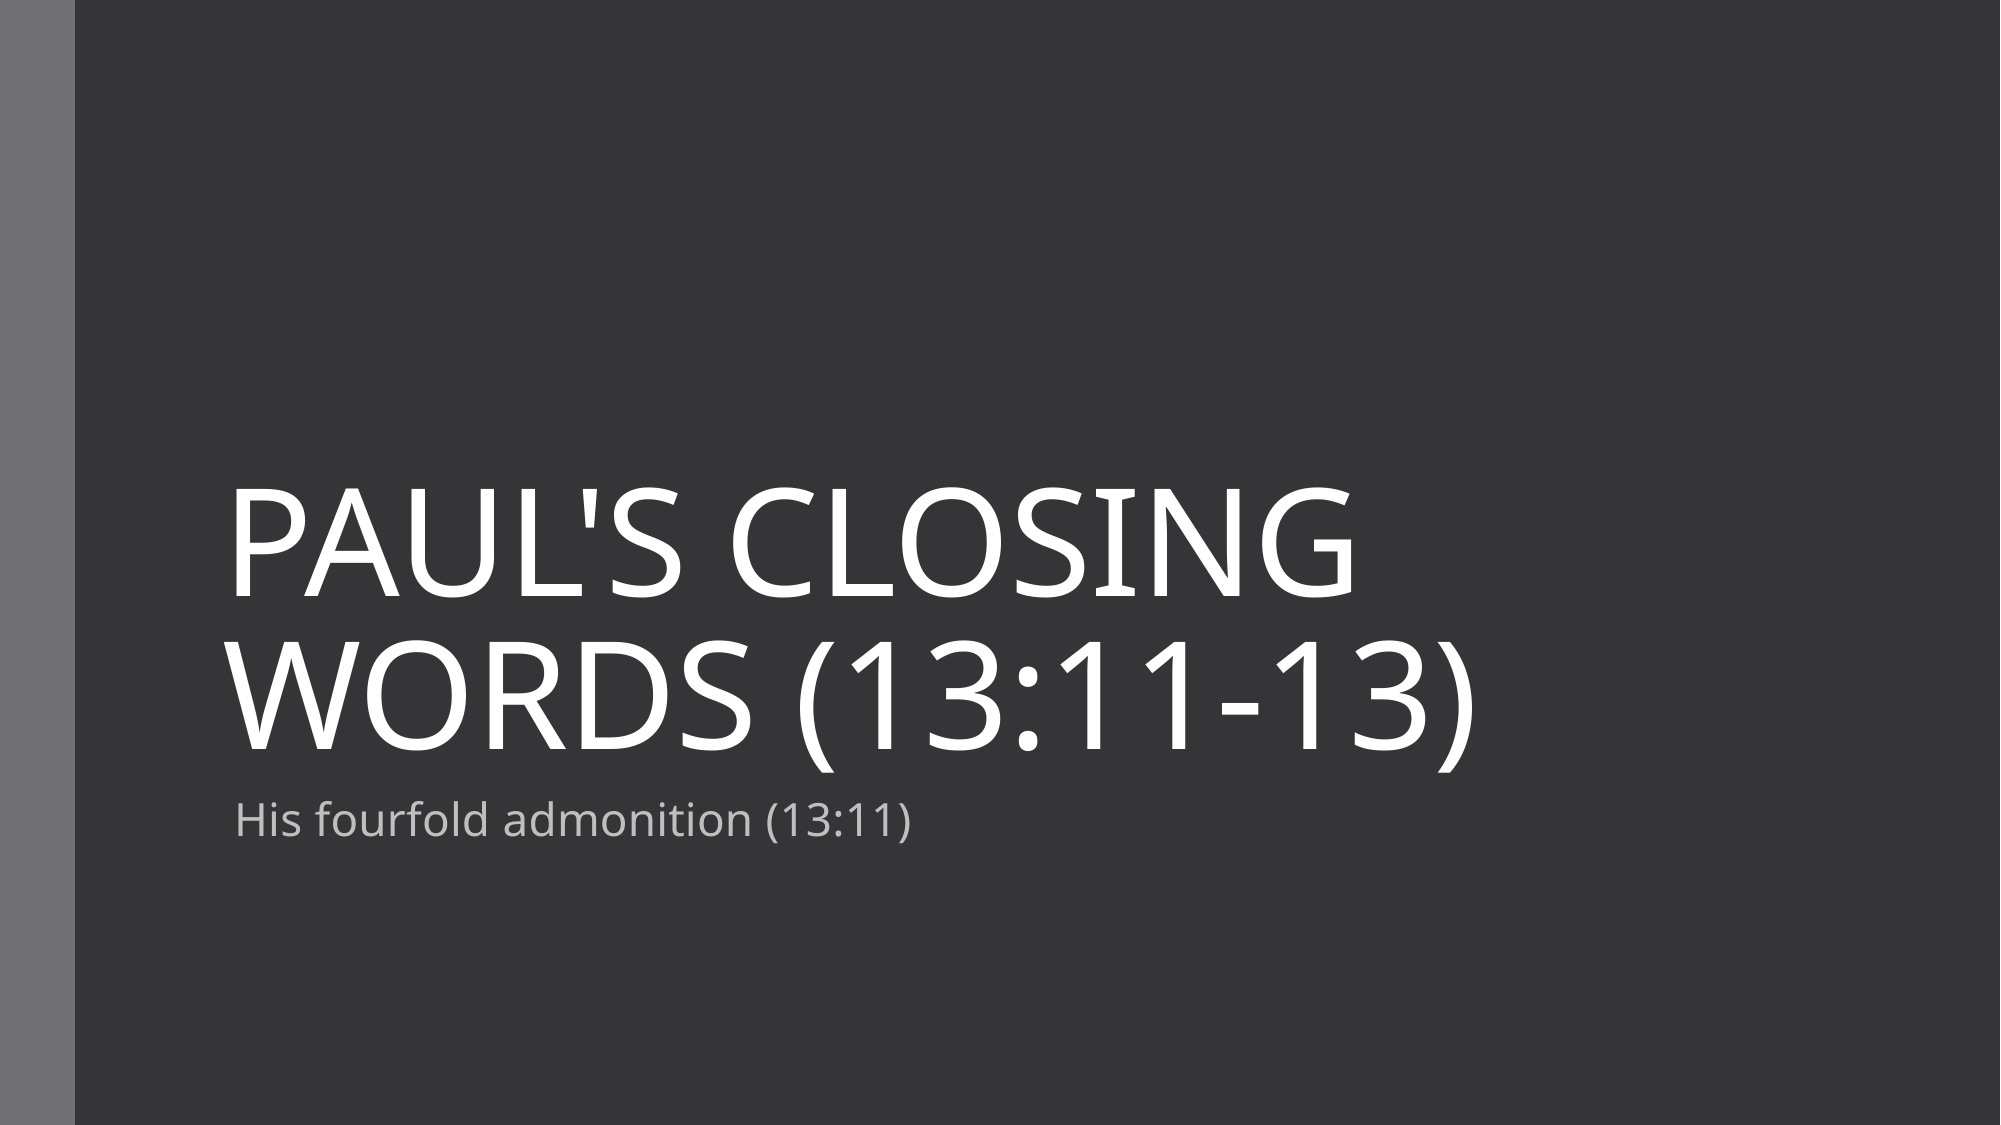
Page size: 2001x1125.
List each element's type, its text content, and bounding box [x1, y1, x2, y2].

title PAUL'S CLOSING WORDS (13:11-13) [206, 124, 1752, 787]
subtitle His fourfold admonition (13:11) [206, 787, 1752, 1066]
